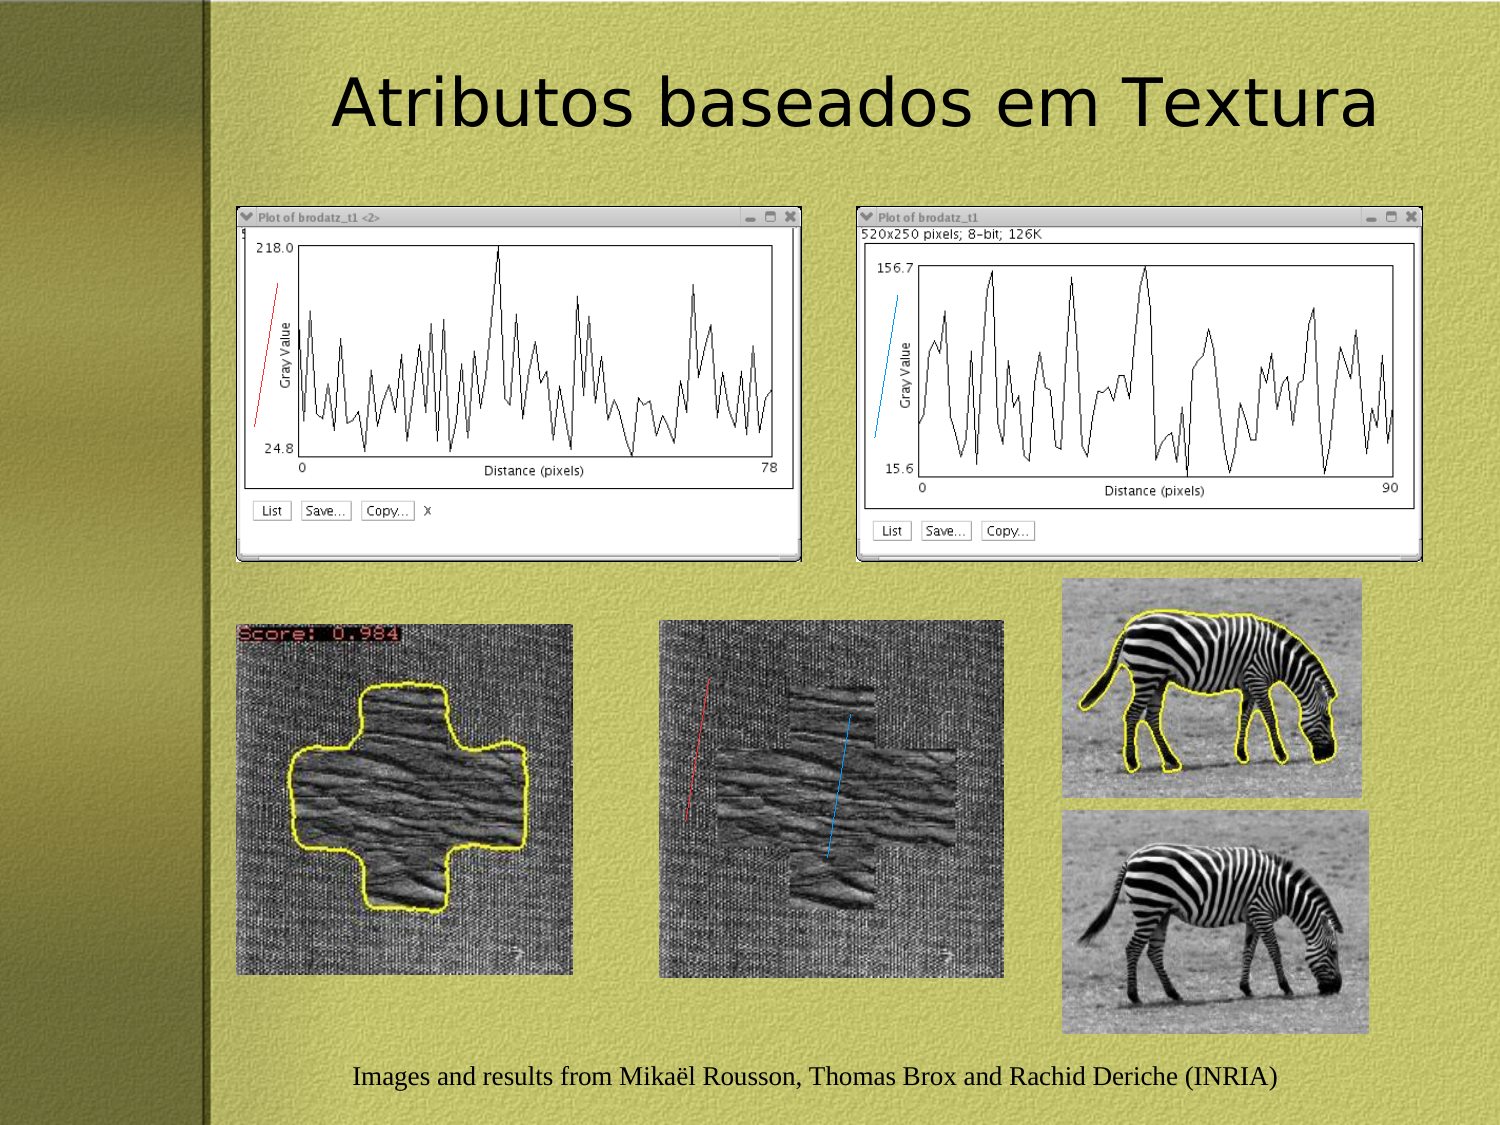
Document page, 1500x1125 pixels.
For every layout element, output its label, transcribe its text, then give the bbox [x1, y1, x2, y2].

picture [0, 0, 1500, 1125]
text_box Images and results from Mikaël Rousson, Thomas Brox and Rachid Deriche (INRIA) [337, 1054, 1342, 1125]
title Atributos baseados em Textura [206, 9, 1500, 198]
